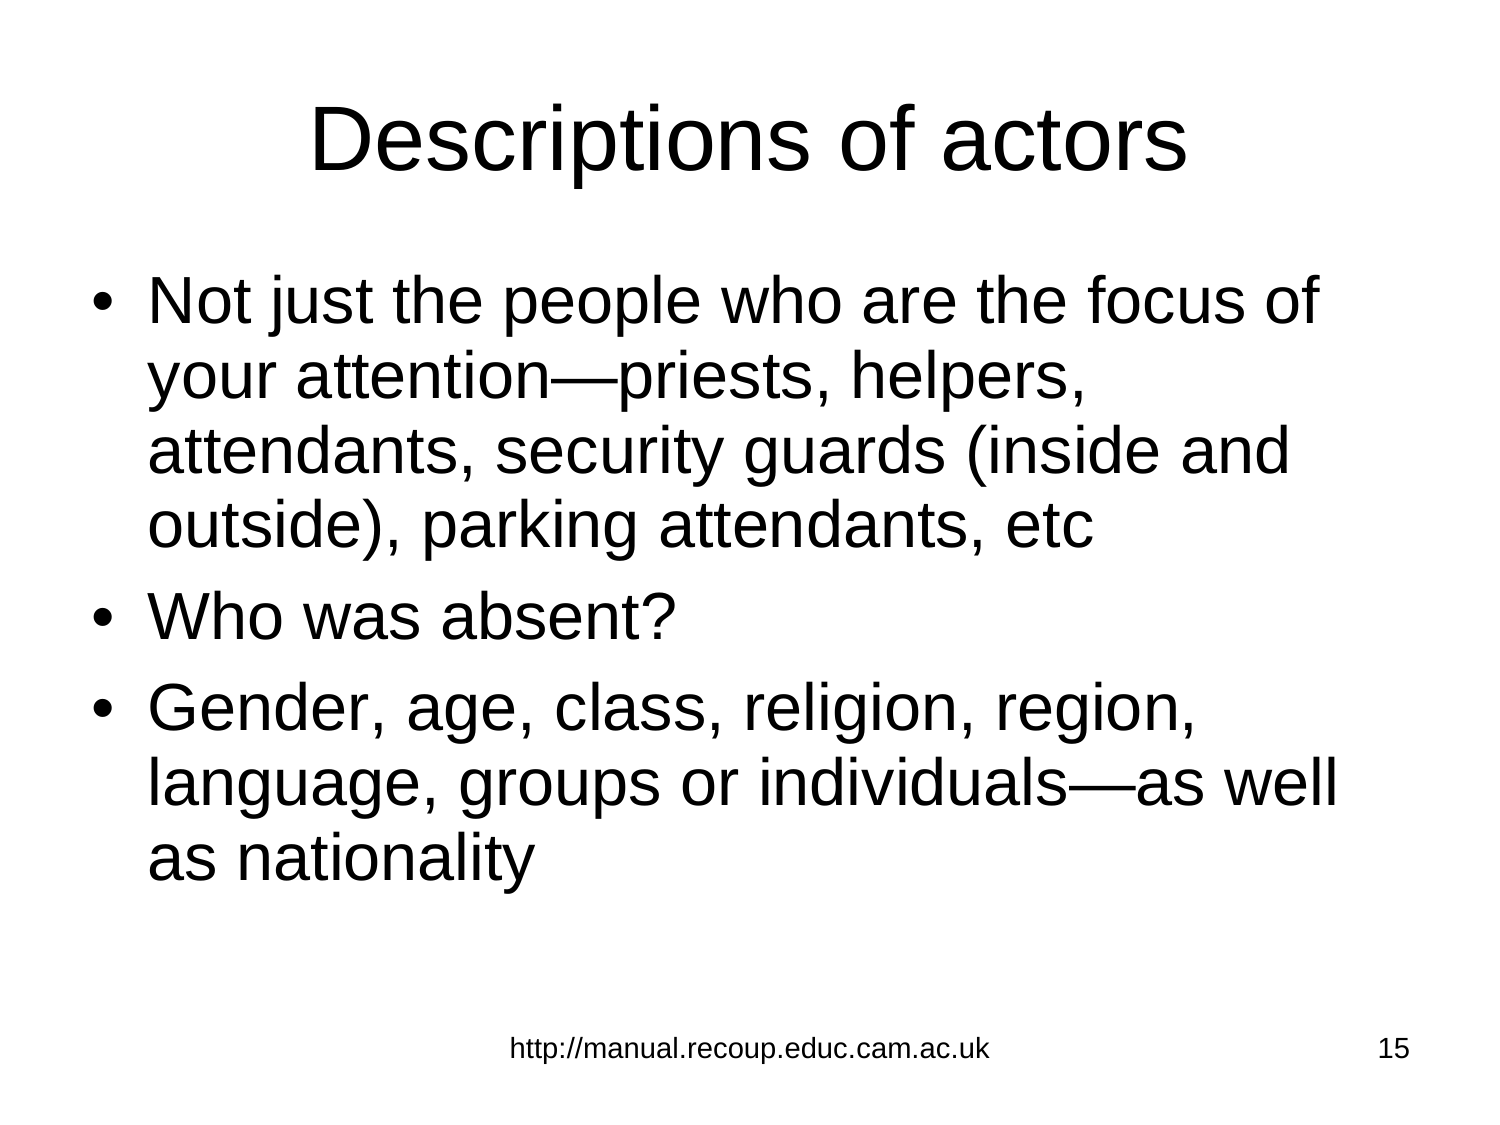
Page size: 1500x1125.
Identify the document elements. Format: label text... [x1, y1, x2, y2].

title Descriptions of actors [75, 45, 1426, 233]
list Not just the people who are the focus of your attention—priests, helpers, attendants, security guards (inside and outside), parking attendants, etc Who was absent? Gender, age, class, religion, region, language, groups or individuals—as well as nationality [76, 255, 1427, 1065]
